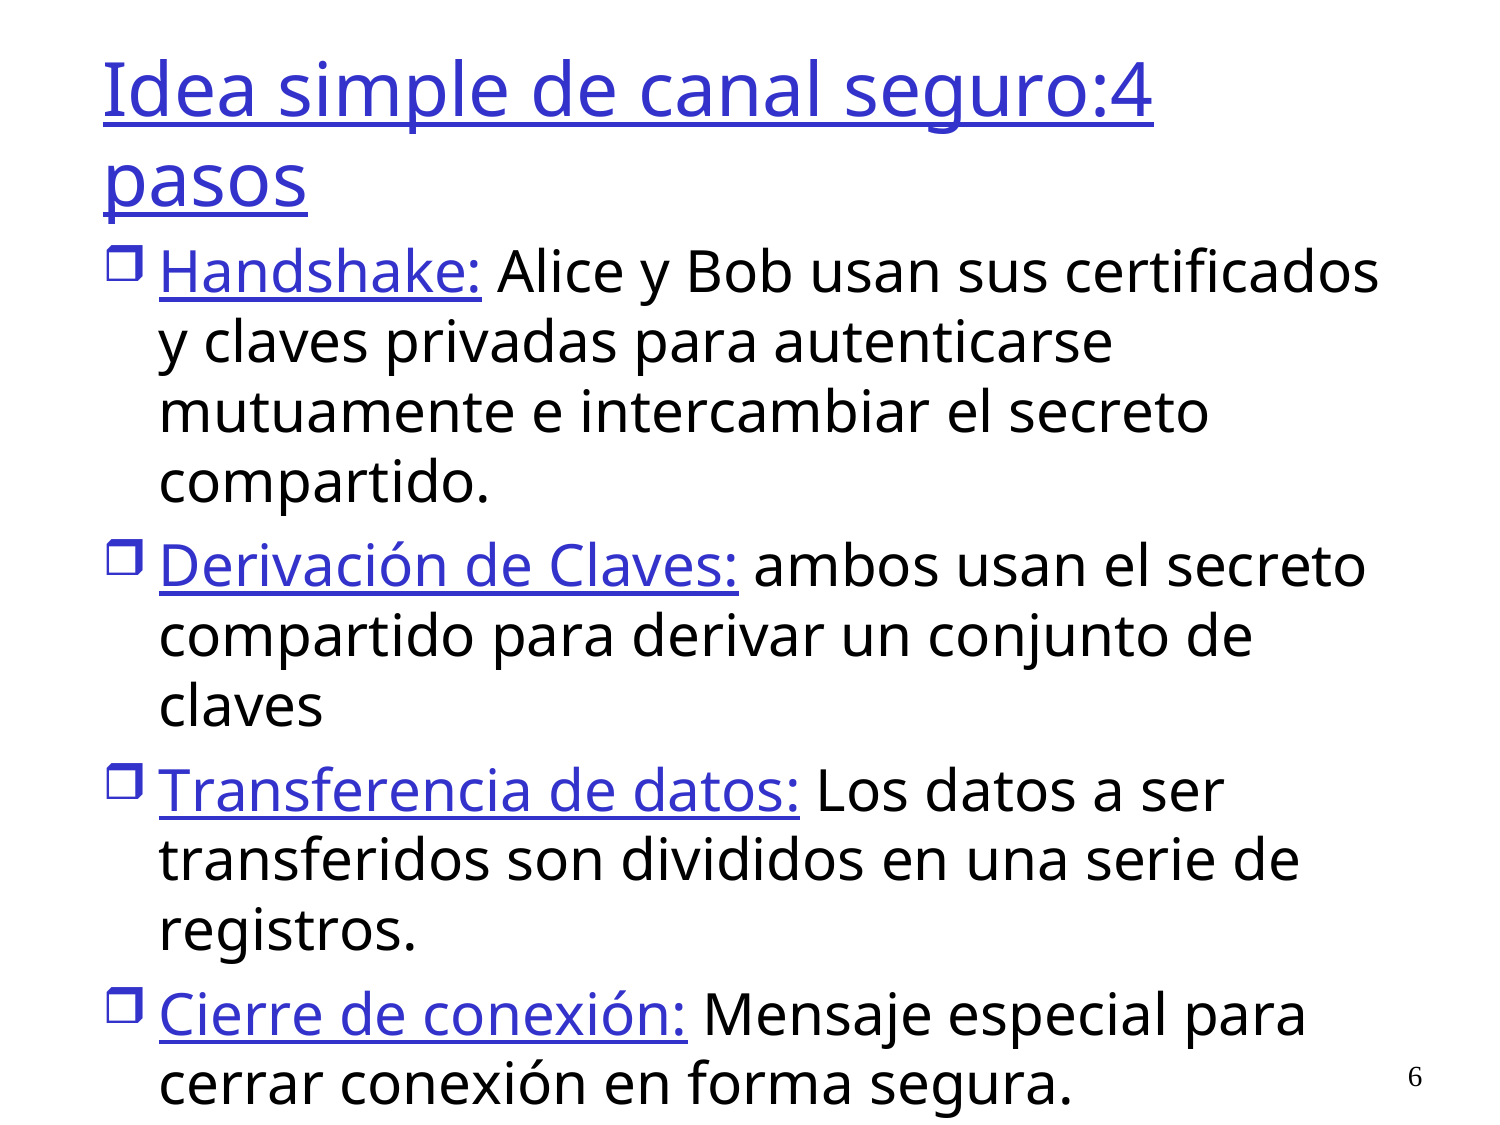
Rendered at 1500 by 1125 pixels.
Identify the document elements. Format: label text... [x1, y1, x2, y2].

title Idea simple de canal seguro:4 pasos [87, 33, 1363, 227]
list Handshake: Alice y Bob usan sus certificados y claves privadas para autenticarse mutuamente e intercambiar el secreto compartido. Derivación de Claves: ambos usan el secreto compartido para derivar un conjunto de claves Transferencia de datos: Los datos a ser transferidos son divididos en una serie de registros. Cierre de conexión: Mensaje especial para cerrar conexión en forma segura. [87, 227, 1438, 1125]
